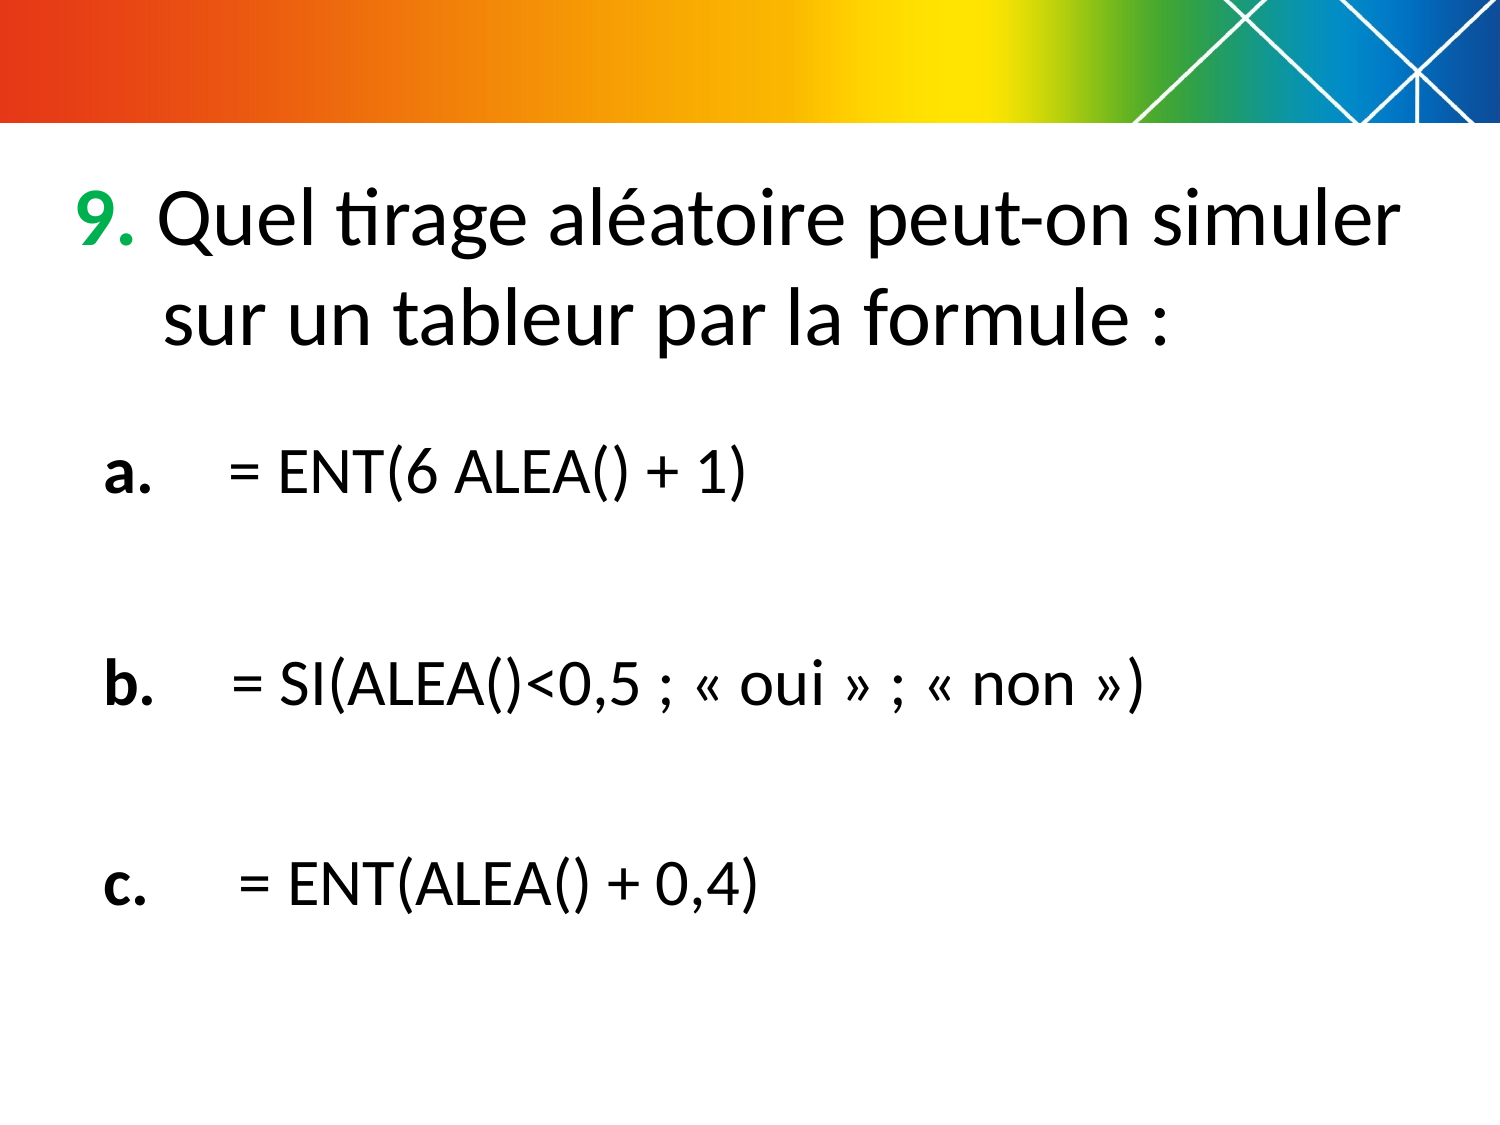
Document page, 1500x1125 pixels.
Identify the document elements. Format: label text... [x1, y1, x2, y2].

picture [1340, 0, 1500, 123]
text_box a. = ENT(6 ALEA() + 1) b. = SI(ALEA()<0,5 ; « oui » ; « non ») c. = ENT(ALEA() + 0,4) [88, 419, 1376, 1125]
title 9. Quel tirage aléatoire peut-on simuler sur un tableur par la formule : [58, 155, 1500, 296]
picture [0, 0, 1358, 123]
